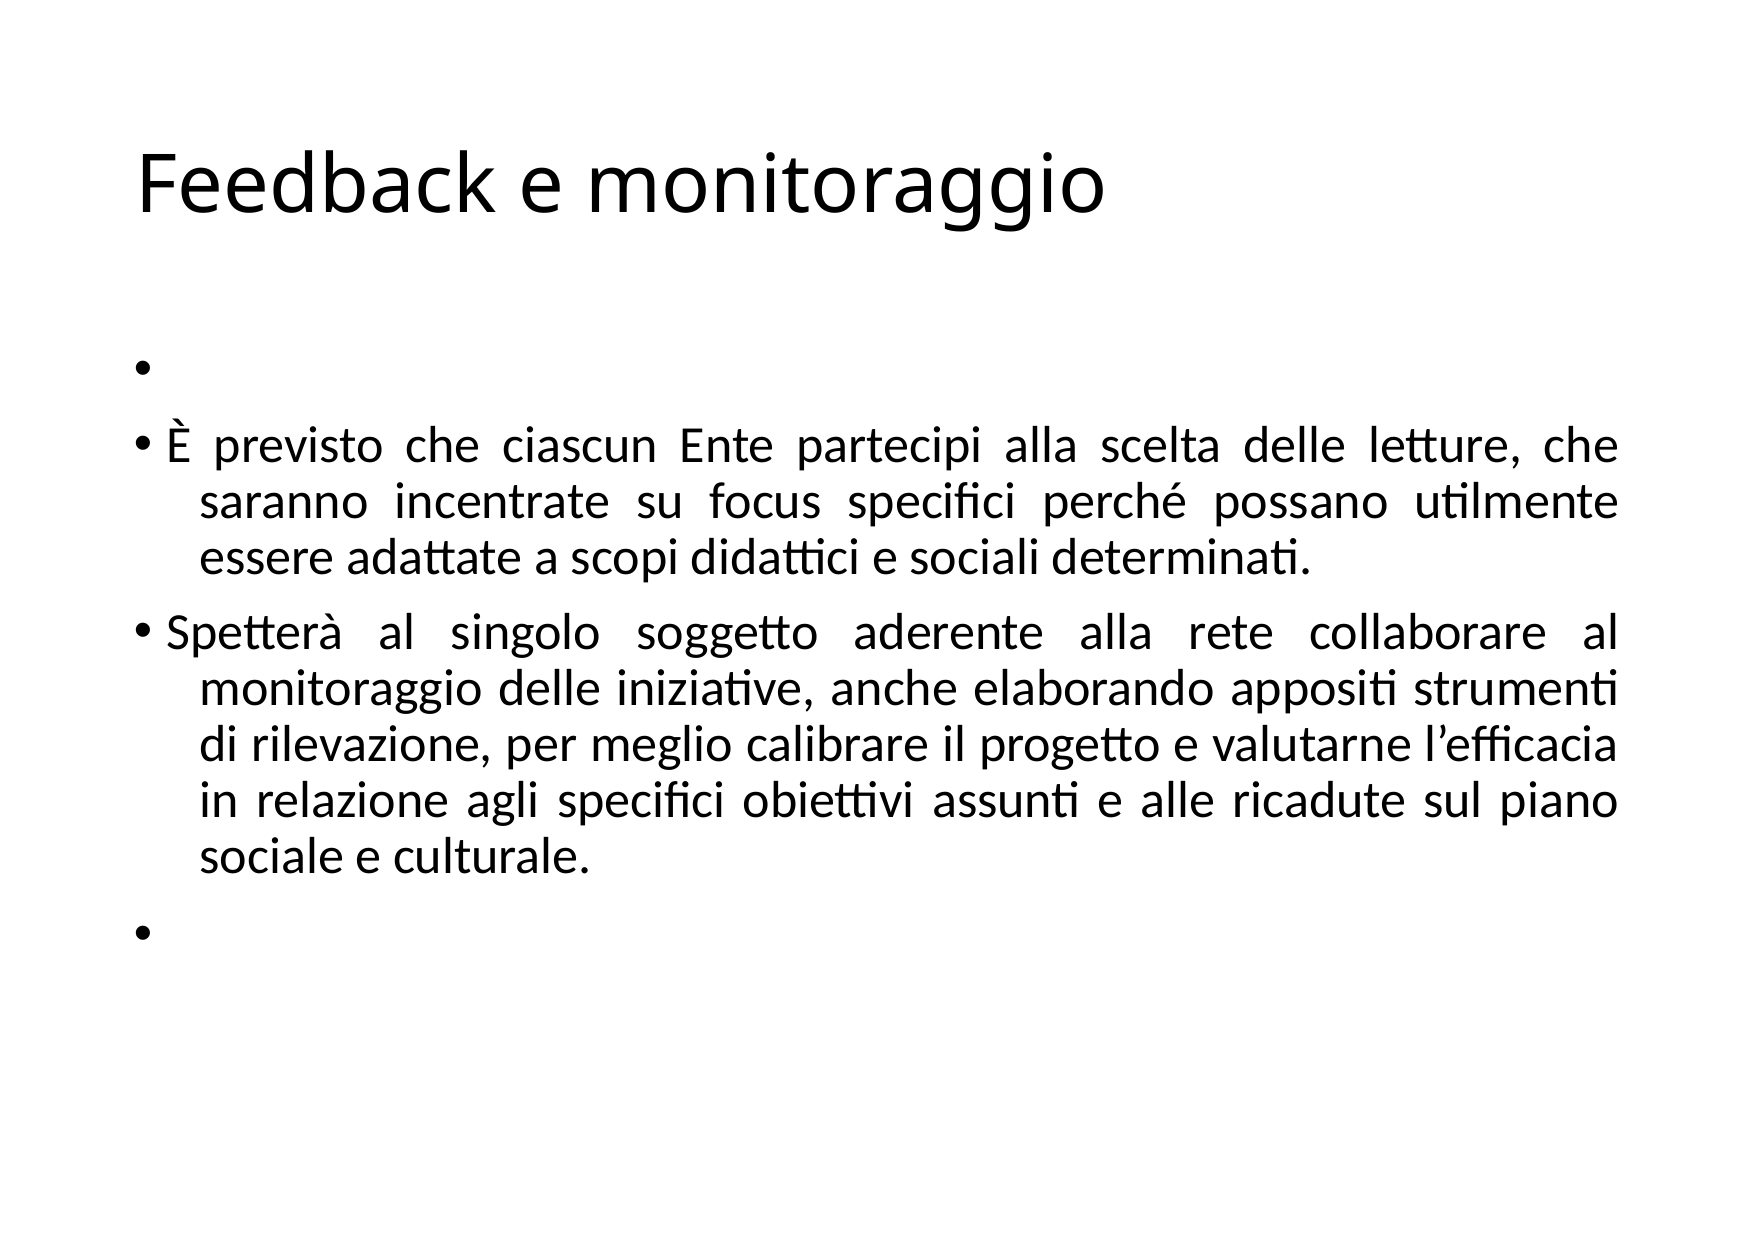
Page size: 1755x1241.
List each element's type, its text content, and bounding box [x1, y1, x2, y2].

title Feedback e monitoraggio [120, 66, 1634, 306]
list È previsto che ciascun Ente partecipi alla scelta delle letture, che saranno incentrate su focus specifici perché possano utilmente essere adattate a scopi didattici e sociali determinati. Spetterà al singolo soggetto aderente alla rete collaborare al monitoraggio delle iniziative, anche elaborando appositi strumenti di rilevazione, per meglio calibrare il progetto e valutarne l’efficacia in relazione agli specifici obiettivi assunti e alle ricadute sul piano sociale e culturale. [120, 330, 1634, 1118]
